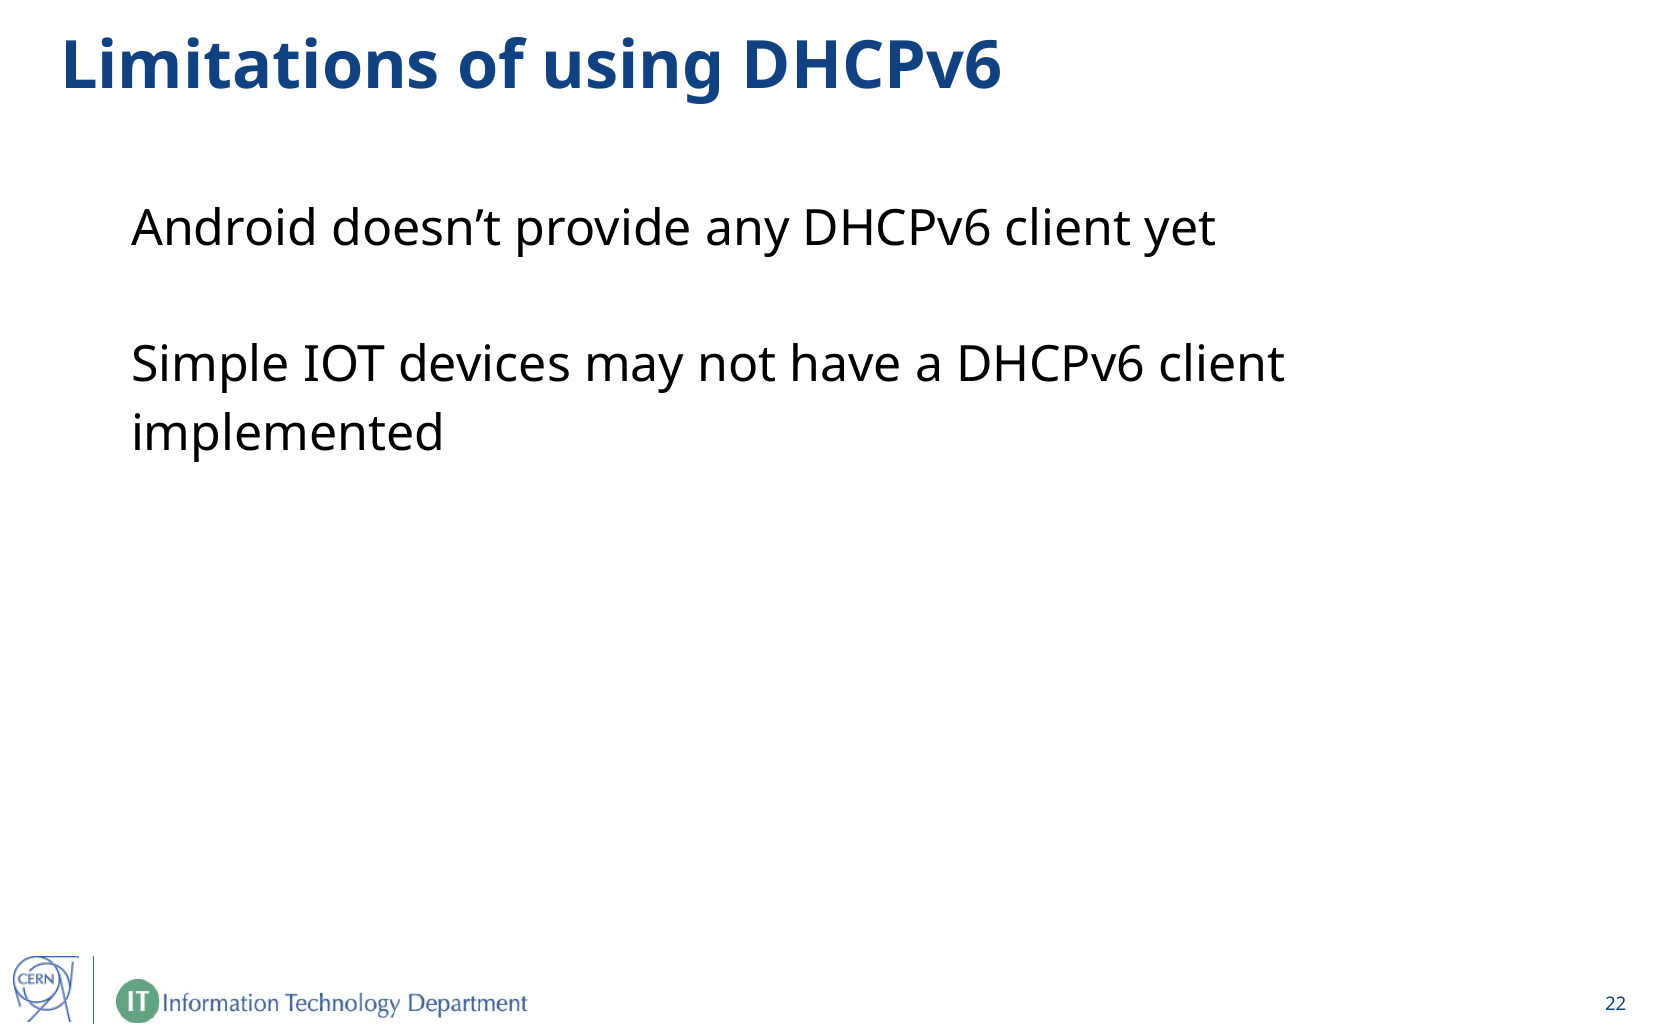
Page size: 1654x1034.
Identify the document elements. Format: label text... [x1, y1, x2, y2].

title Limitations of using DHCPv6 [60, 0, 1528, 138]
text_box Android doesn’t provide any DHCPv6 client yet Simple IOT devices may not have a DHCPv6 client implemented [116, 184, 1606, 1034]
picture [13, 956, 79, 1032]
